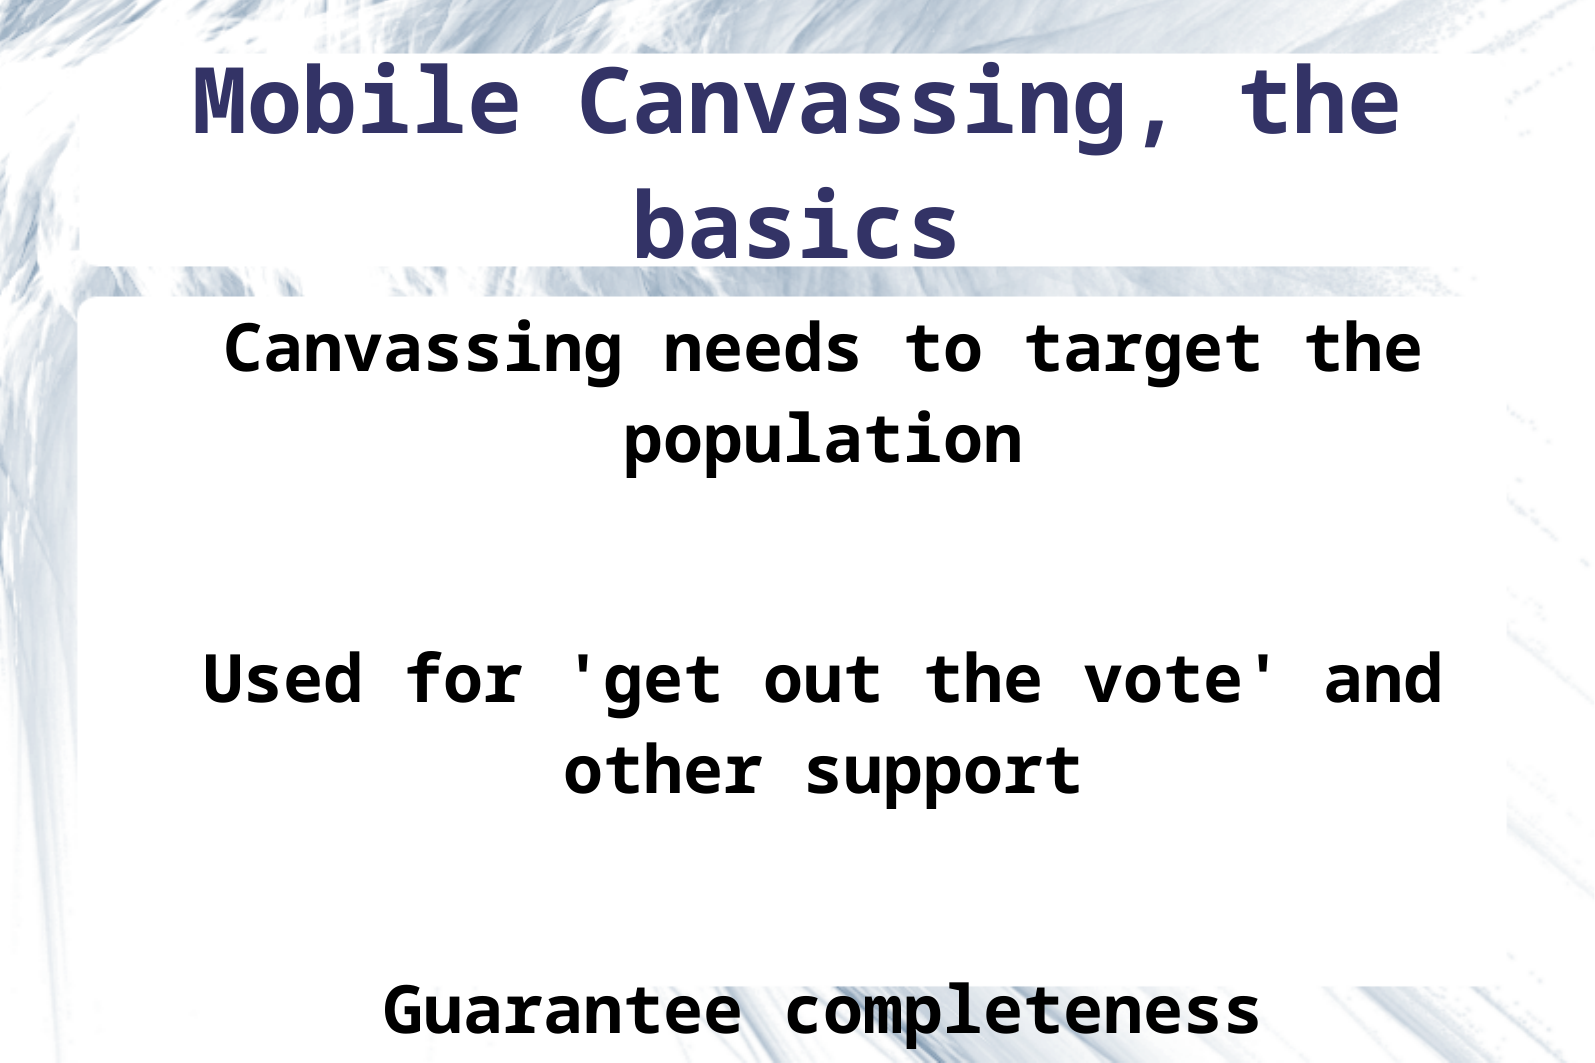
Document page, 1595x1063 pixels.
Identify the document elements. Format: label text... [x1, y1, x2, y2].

picture [0, 0, 1595, 1063]
title Mobile Canvassing, the basics [79, 67, 1515, 254]
list Canvassing needs to target the population Used for 'get out the vote' and other support Guarantee completeness [90, 300, 1486, 1063]
